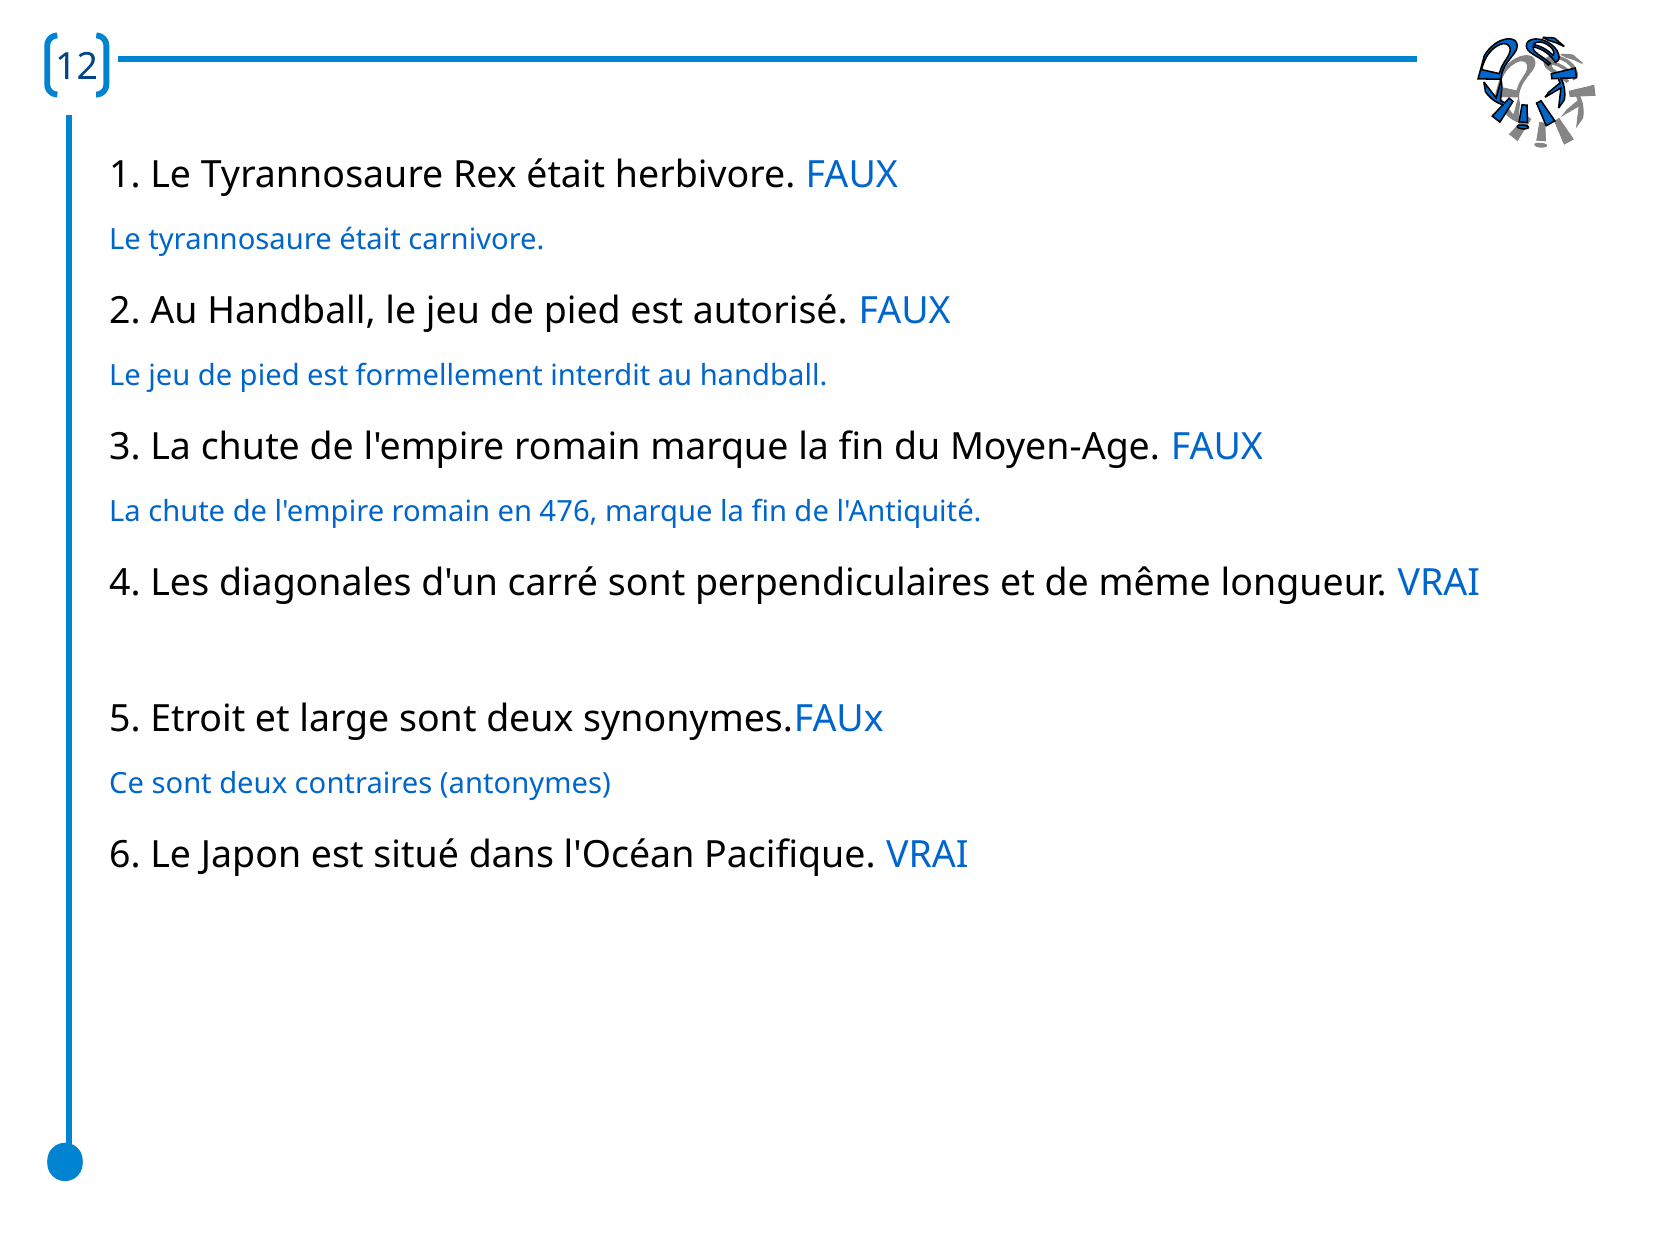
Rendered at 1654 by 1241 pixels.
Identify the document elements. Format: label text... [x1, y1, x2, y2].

text_box Déklik [1545, 68, 1577, 109]
text_box 12 [47, 35, 58, 95]
text_box [47, 1142, 83, 1182]
text_box Déklik [1478, 38, 1518, 123]
text_box 1. Le Tyrannosaure Rex était herbivore. FAUX Le tyrannosaure était carnivore. 2. Au Handball, le jeu de pied est autorisé. FAUX Le jeu de pied est formellement interdit au handball. 3. La chute de l'empire romain marque la fin du Moyen-Age. FAUX La chute de l'empire romain en 476, marque la fin de l'Antiquité. 4. Les diagonales d'un carré sont perpendiculaires et de même longueur. VRAI 5. Etroit et large sont deux synonymes.FAUx Ce sont deux contraires (antonymes) 6. Le Japon est situé dans l'Océan Pacifique. VRAI [94, 114, 1524, 1040]
text_box Déklik [1536, 100, 1555, 126]
text_box Déklik [1519, 104, 1528, 123]
text_box Déklik [1526, 37, 1564, 65]
text_box 12 [96, 35, 107, 95]
